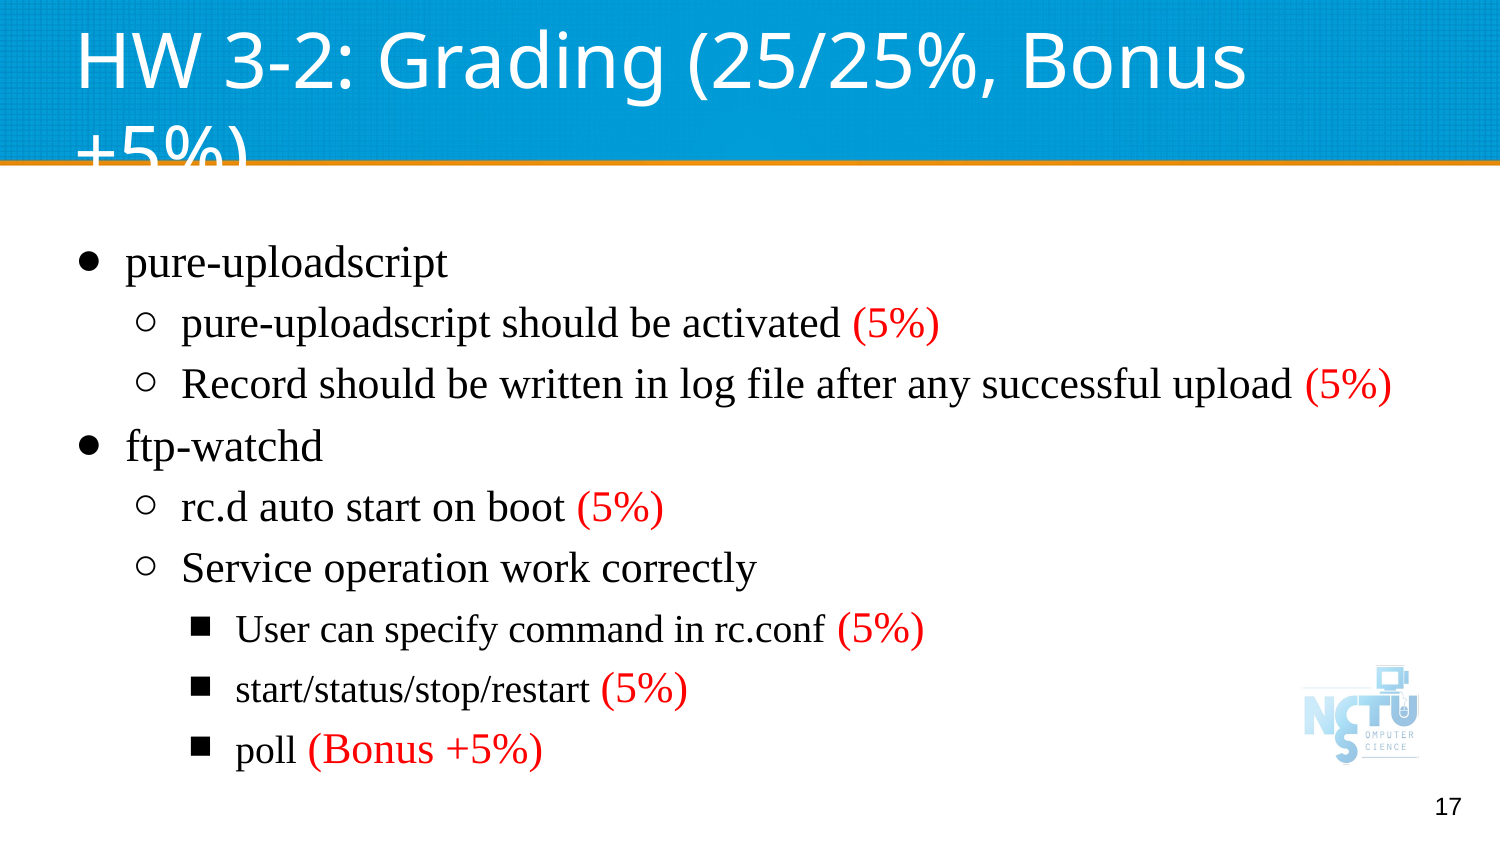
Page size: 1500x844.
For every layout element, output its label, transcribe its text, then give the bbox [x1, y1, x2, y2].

title HW 3-2: Grading (25/25%, Bonus +5%) [74, 33, 1425, 175]
list pure-uploadscript pure-uploadscript should be activated (5%) Record should be written in log file after any successful upload (5%) ftp-watchd rc.d auto start on boot (5%) Service operation work correctly User can specify command in rc.conf (5%) start/status/stop/restart (5%) poll (Bonus +5%) [70, 223, 1425, 780]
slide_number <number> [1403, 779, 1494, 844]
picture [0, 160, 1500, 844]
